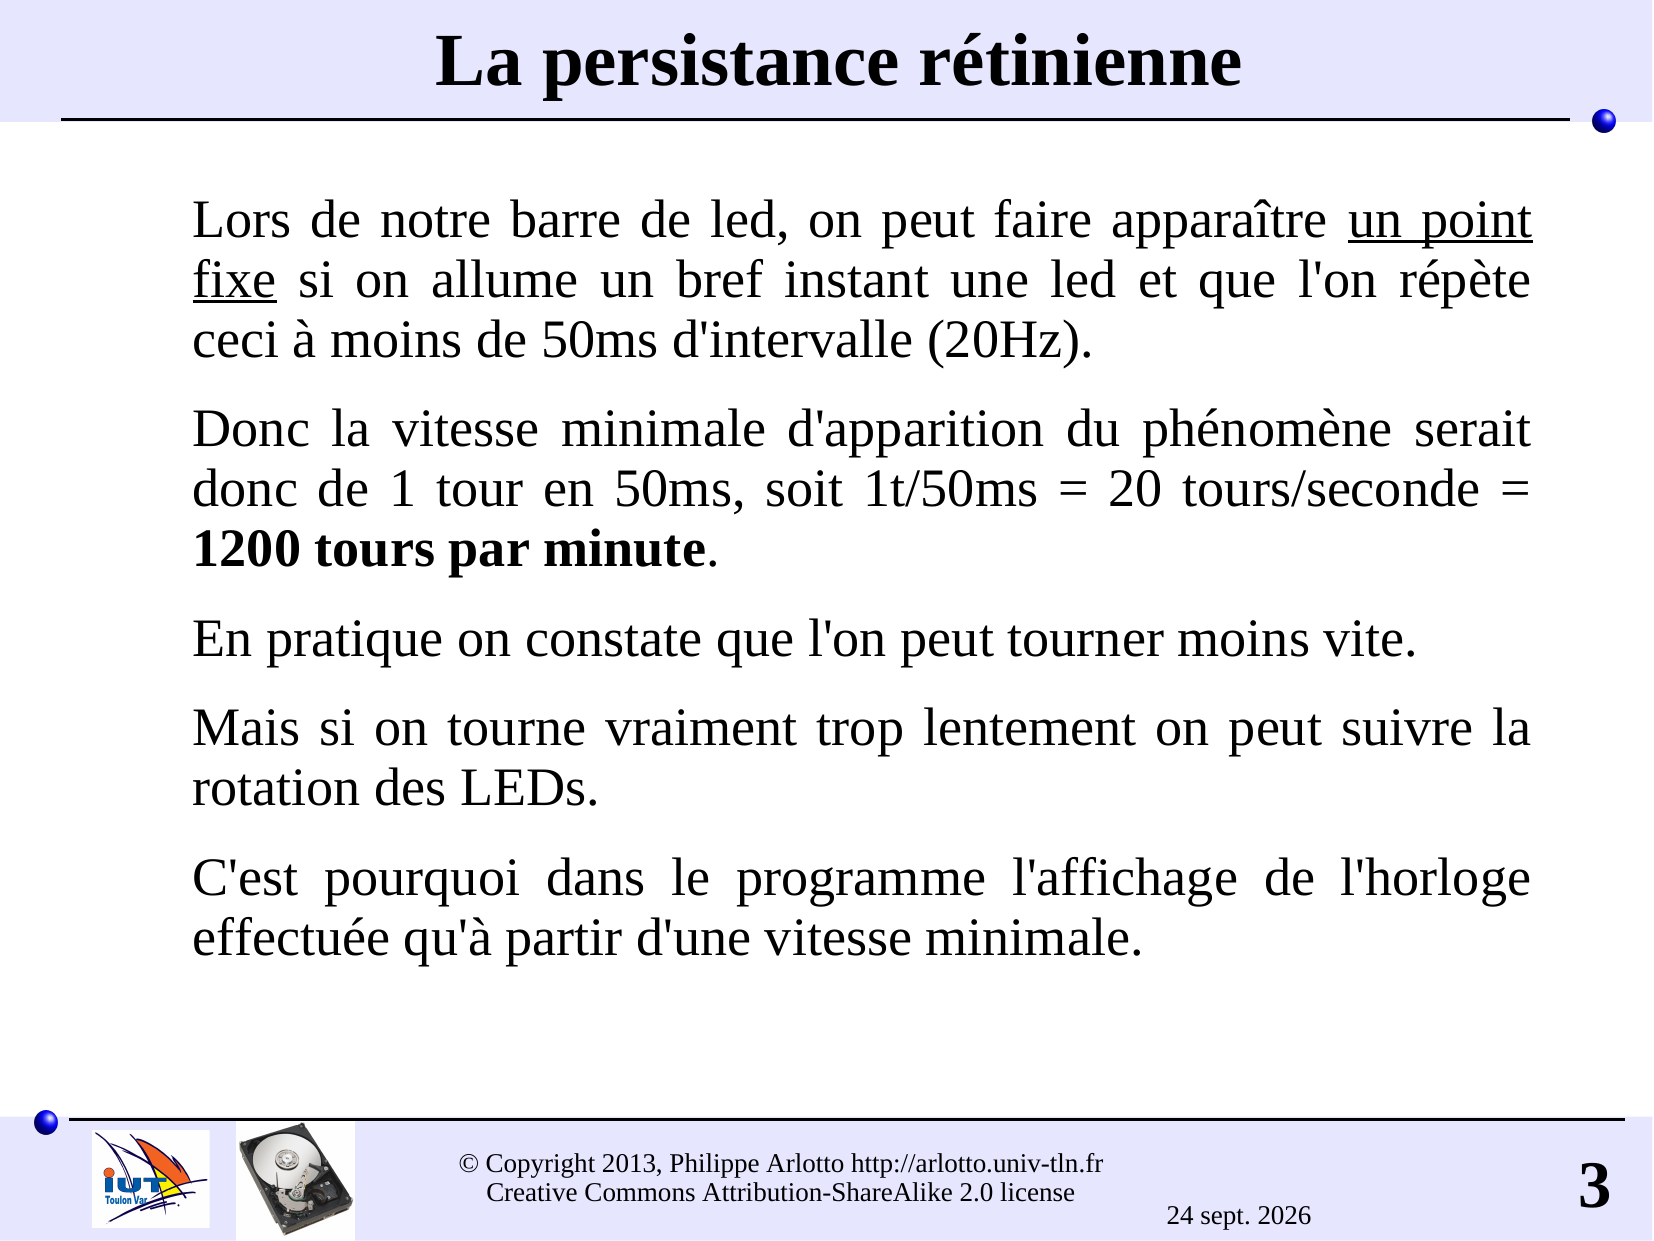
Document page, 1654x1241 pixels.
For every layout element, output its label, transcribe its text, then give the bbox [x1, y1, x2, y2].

list Lors de notre barre de led, on peut faire apparaître un point fixe si on allume un bref instant une led et que l'on répète ceci à moins de 50ms d'intervalle (20Hz). Donc la vitesse minimale d'apparition du phénomène serait donc de 1 tour en 50ms, soit 1t/50ms = 20 tours/seconde = 1200 tours par minute. En pratique on constate que l'on peut tourner moins vite. Mais si on tourne vraiment trop lentement on peut suivre la rotation des LEDs. C'est pourquoi dans le programme l'affichage de l'horloge effectuée qu'à partir d'une vitesse minimale. [121, 188, 1534, 1039]
title La persistance rétinienne [95, 11, 1585, 110]
picture [236, 1121, 355, 1241]
